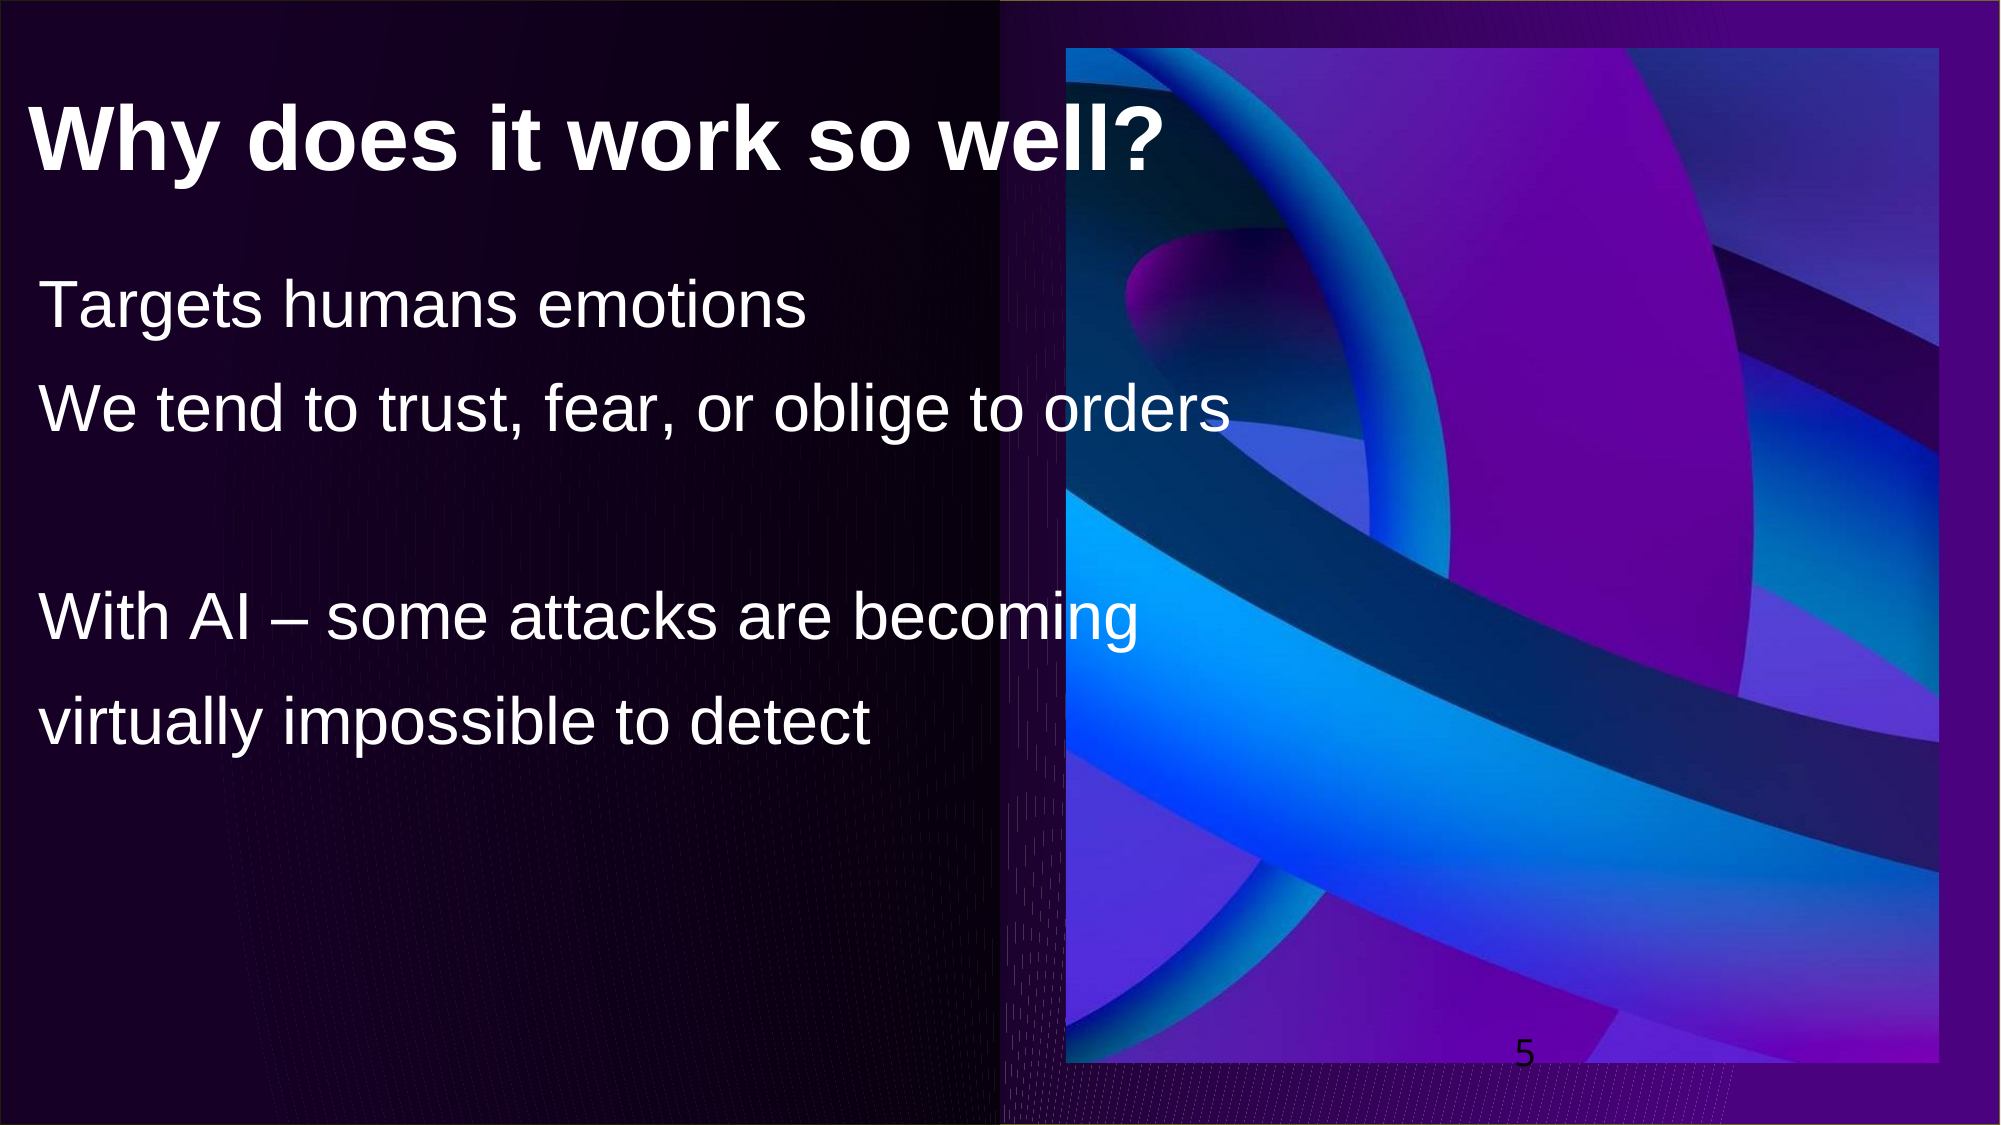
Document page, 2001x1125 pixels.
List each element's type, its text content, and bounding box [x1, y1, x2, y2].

slide_number <number> [1499, 1021, 1950, 1082]
picture [1065, 48, 1940, 1063]
text_box Why does it work so well? [28, 82, 1229, 190]
text_box Targets humans emotions We tend to trust, fear, or oblige to orders With AI – some attacks are becoming virtually impossible to detect [23, 259, 1250, 896]
